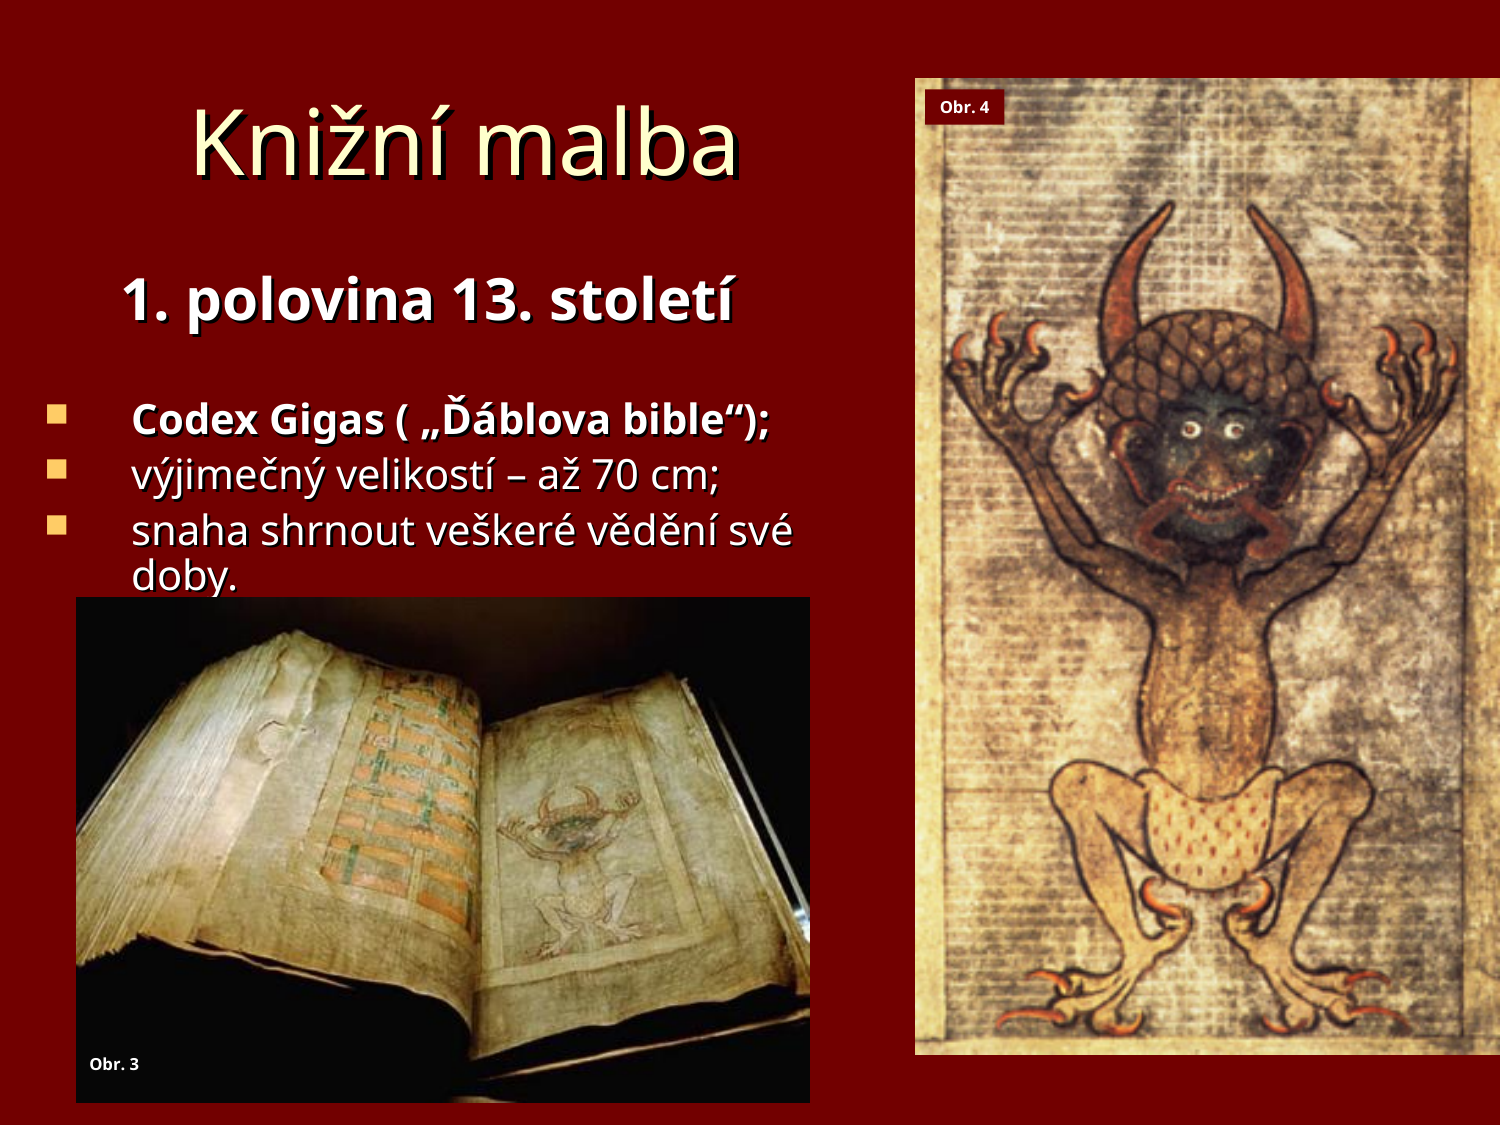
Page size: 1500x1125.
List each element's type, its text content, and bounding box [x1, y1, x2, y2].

text_box Obr. 4 [925, 89, 1005, 125]
text_box Obr. 3 [74, 1046, 154, 1082]
title Knižní malba [74, 45, 857, 233]
text_box [76, 597, 810, 1103]
list 1. polovina 13. století Codex Gigas ( „Ďáblova bible“); výjimečný velikostí – až 70 cm; snaha shrnout veškeré vědění své doby. [29, 262, 915, 784]
text_box [915, 78, 1500, 1055]
